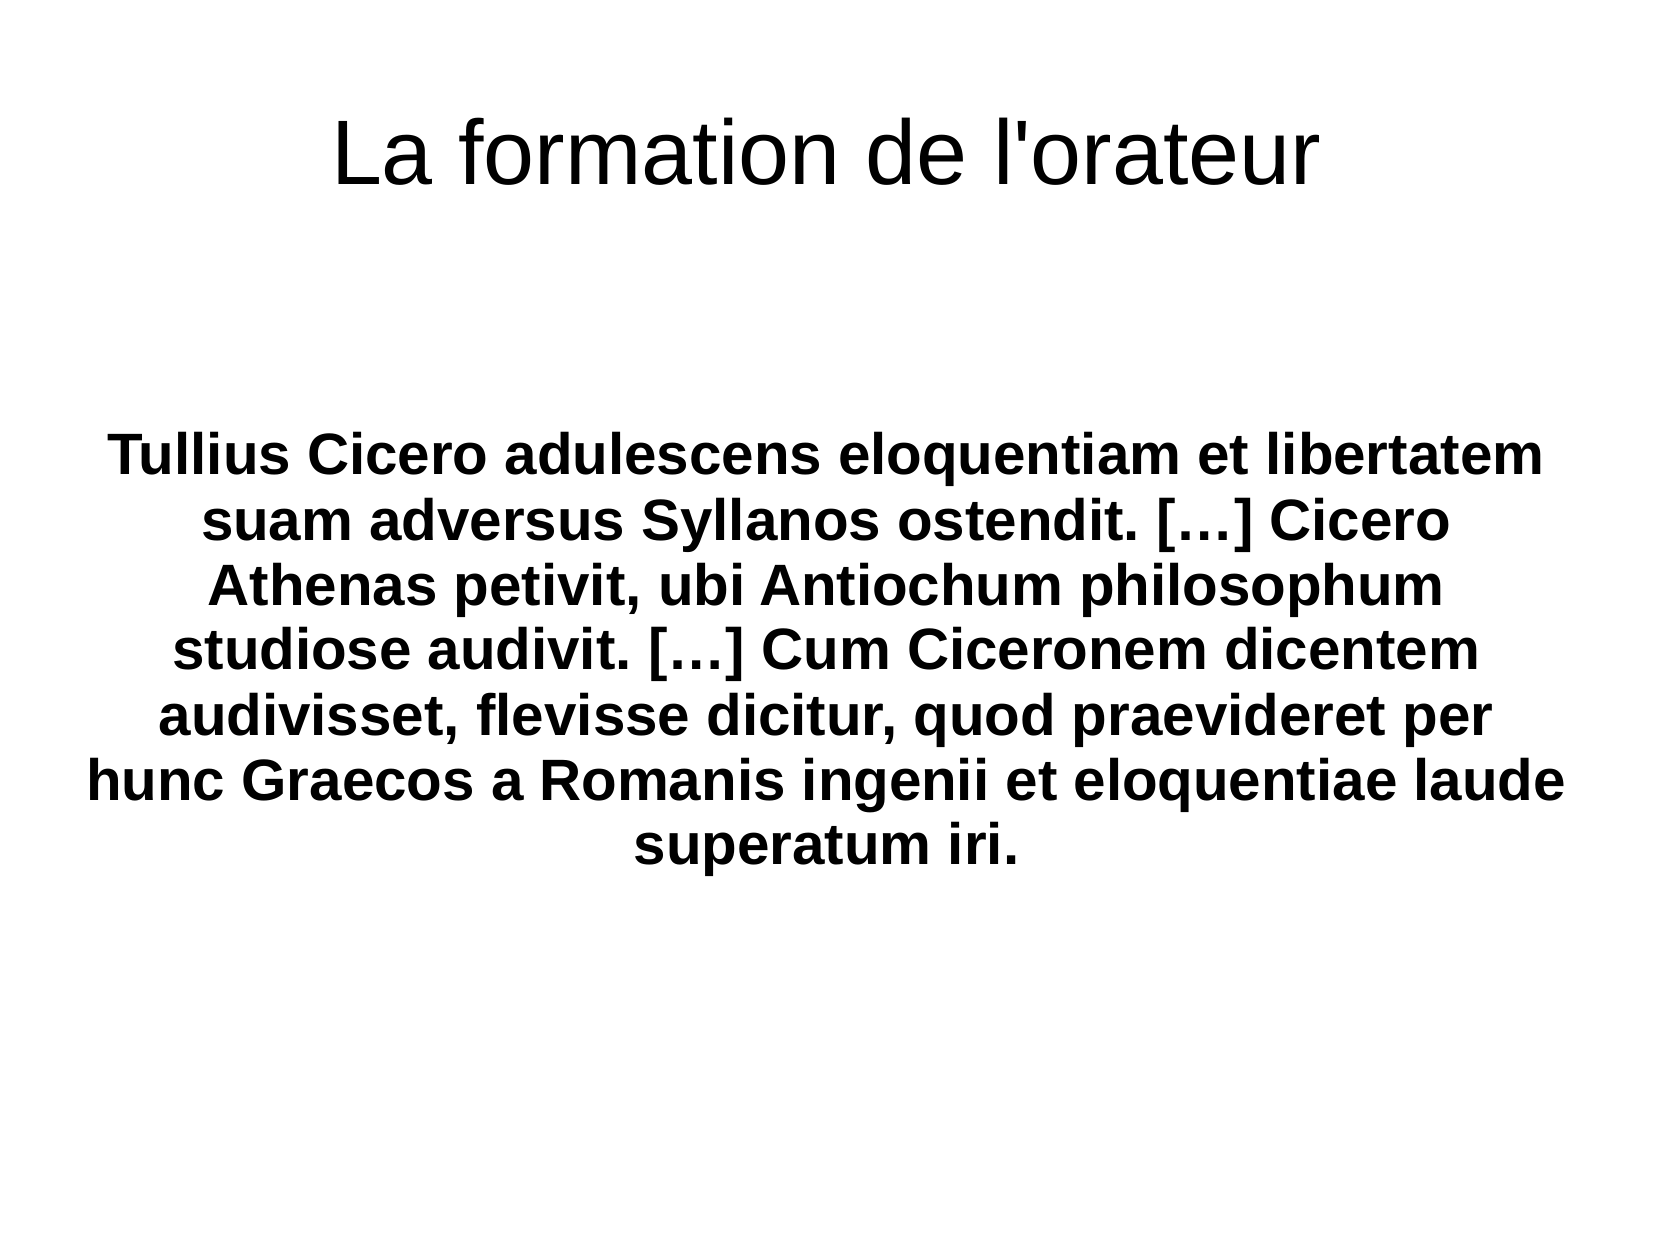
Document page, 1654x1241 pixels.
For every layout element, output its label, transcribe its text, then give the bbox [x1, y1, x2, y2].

title La formation de l'orateur [82, 49, 1571, 257]
subtitle Tullius Cicero adulescens eloquentiam et libertatem suam adversus Syllanos ostendit. […] Cicero Athenas petivit, ubi Antiochum philosophum studiose audivit. […] Cum Ciceronem dicentem audivisset, flevisse dicitur, quod praevideret per hunc Graecos a Romanis ingenii et eloquentiae laude superatum iri. [82, 290, 1571, 1010]
